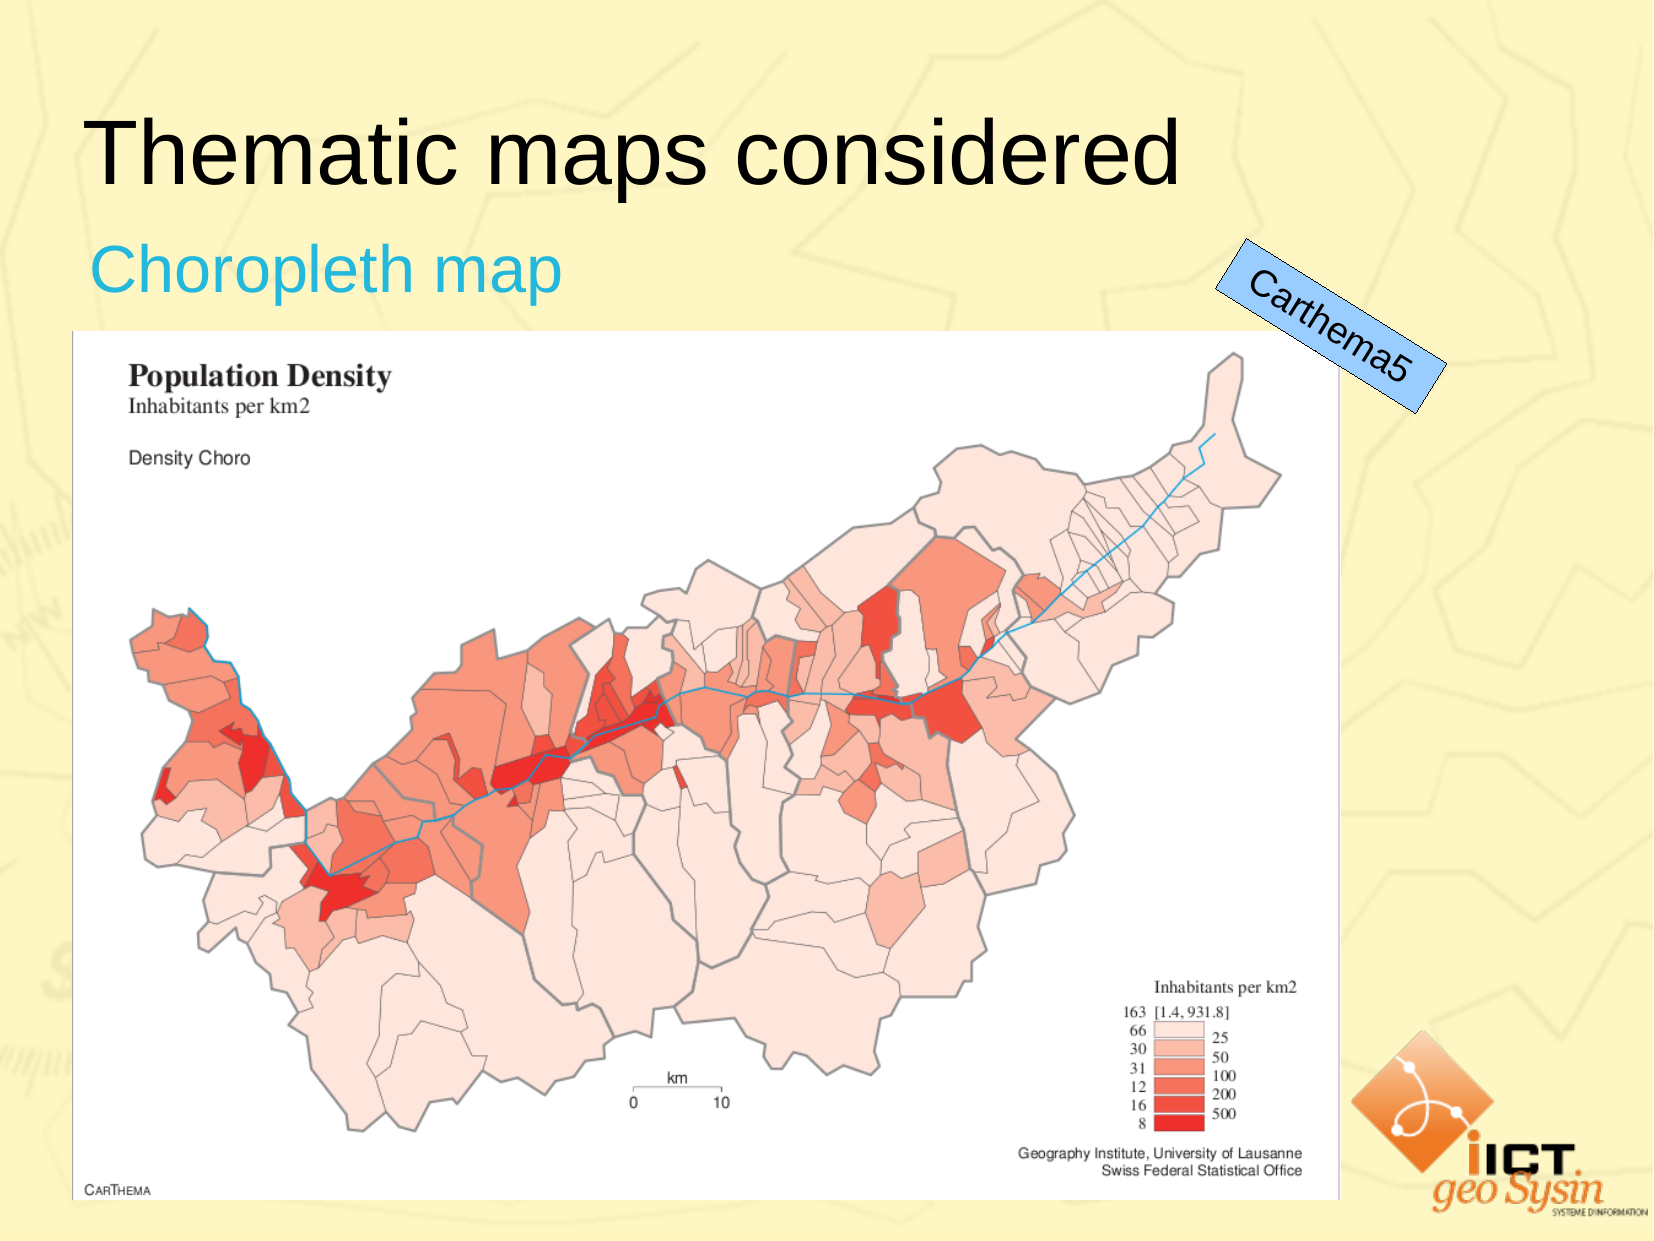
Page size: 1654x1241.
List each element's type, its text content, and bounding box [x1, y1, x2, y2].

text_box Choropleth map [75, 225, 580, 315]
picture [0, 0, 1654, 1241]
title Thematic maps considered [82, 56, 1571, 250]
text_box Carthema5 [1215, 238, 1447, 414]
